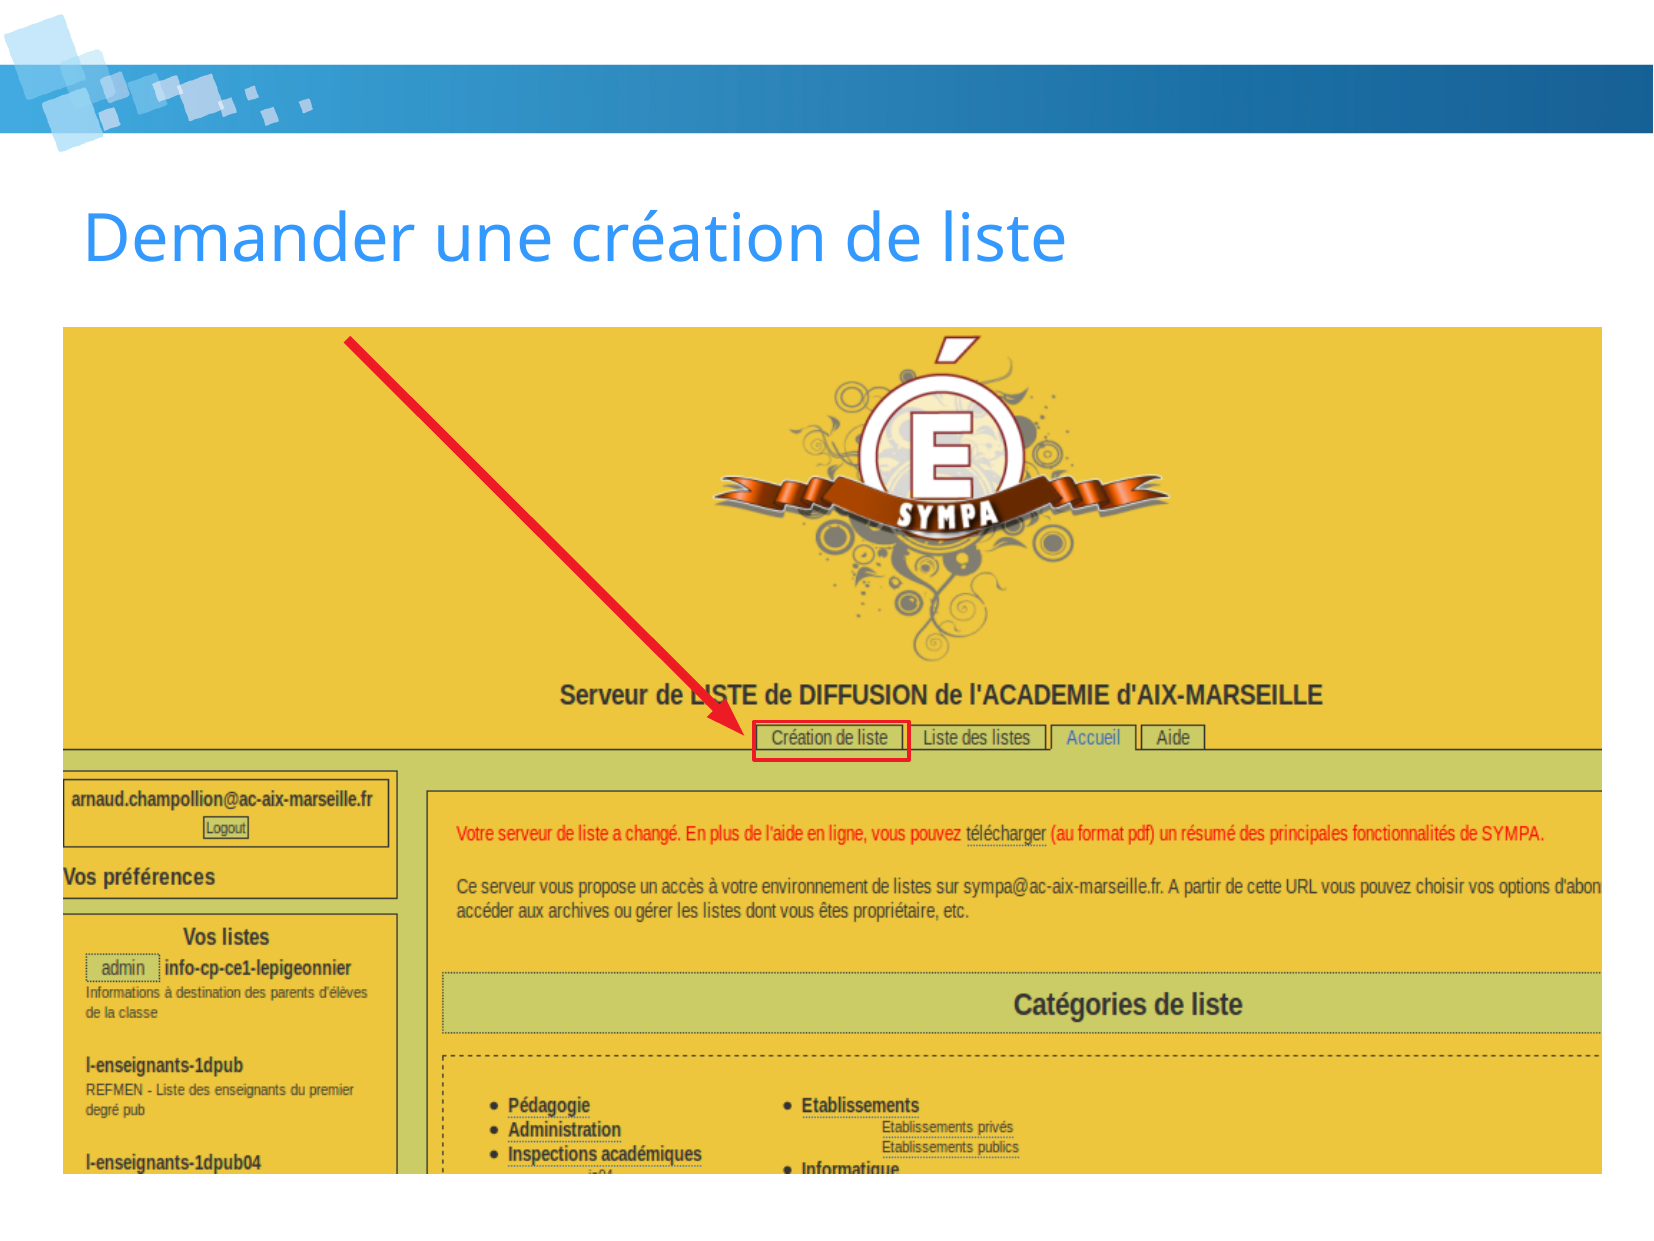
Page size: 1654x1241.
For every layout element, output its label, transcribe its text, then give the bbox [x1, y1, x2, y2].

title Demander une création de liste [82, 132, 1571, 327]
picture [0, 0, 1653, 1238]
